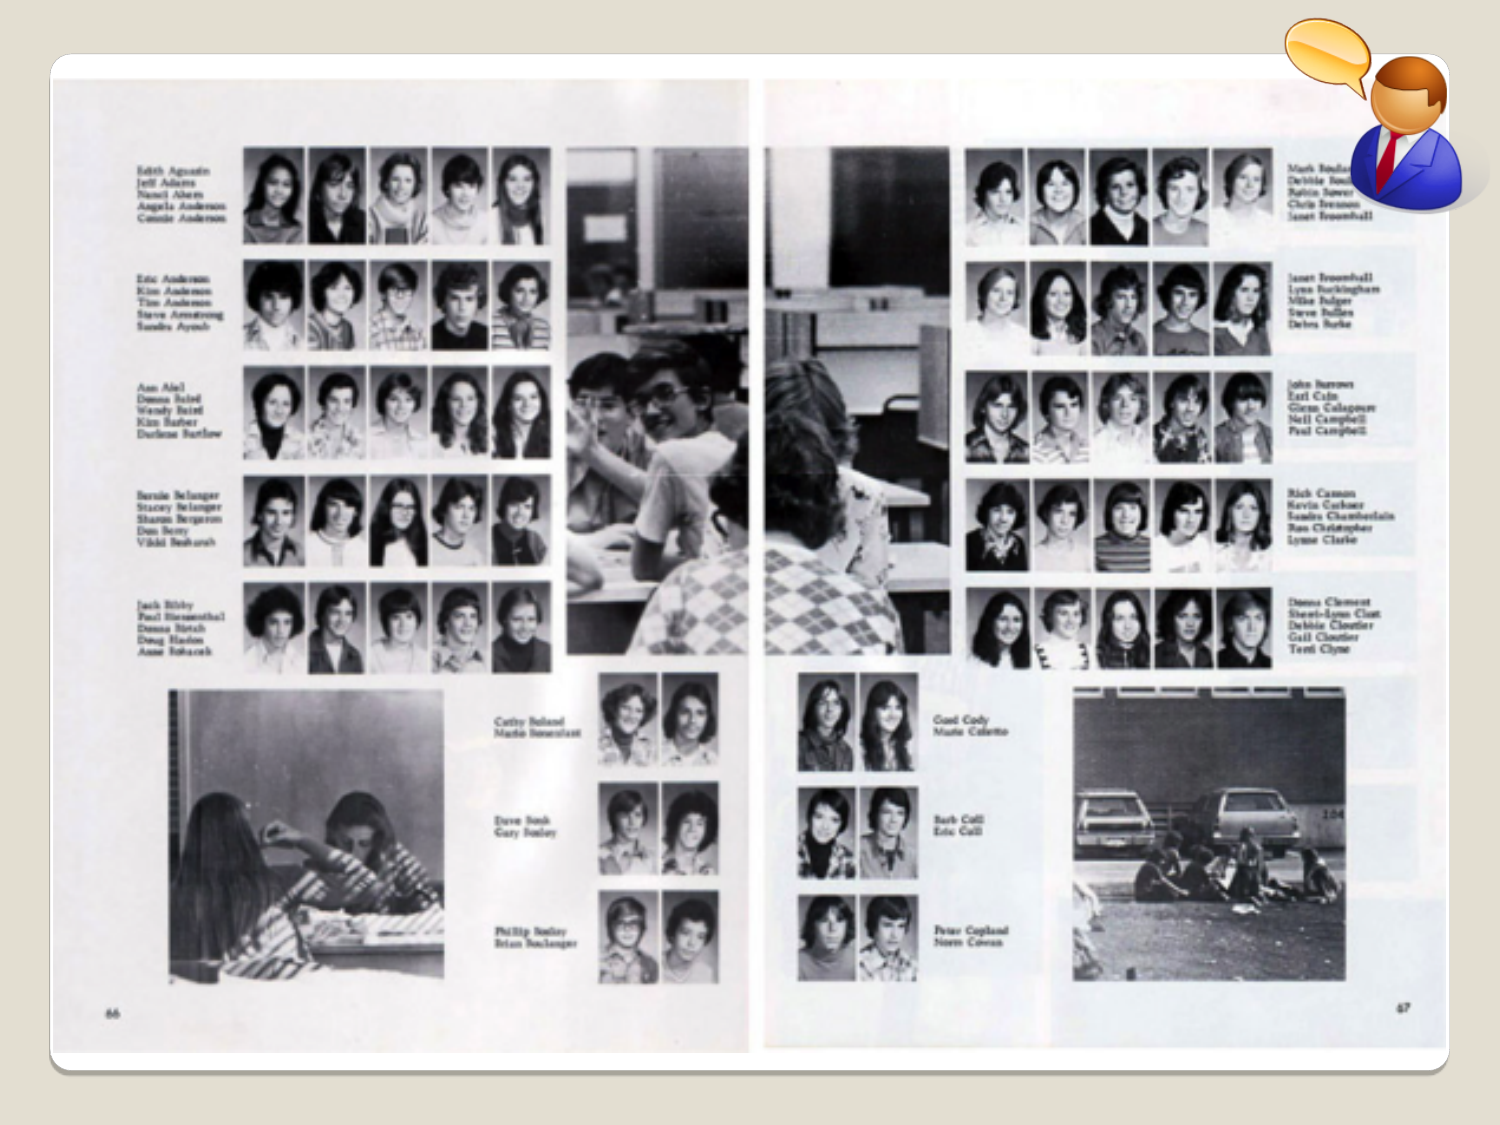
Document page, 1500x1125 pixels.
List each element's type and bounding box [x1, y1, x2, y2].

picture [53, 8, 1493, 1053]
